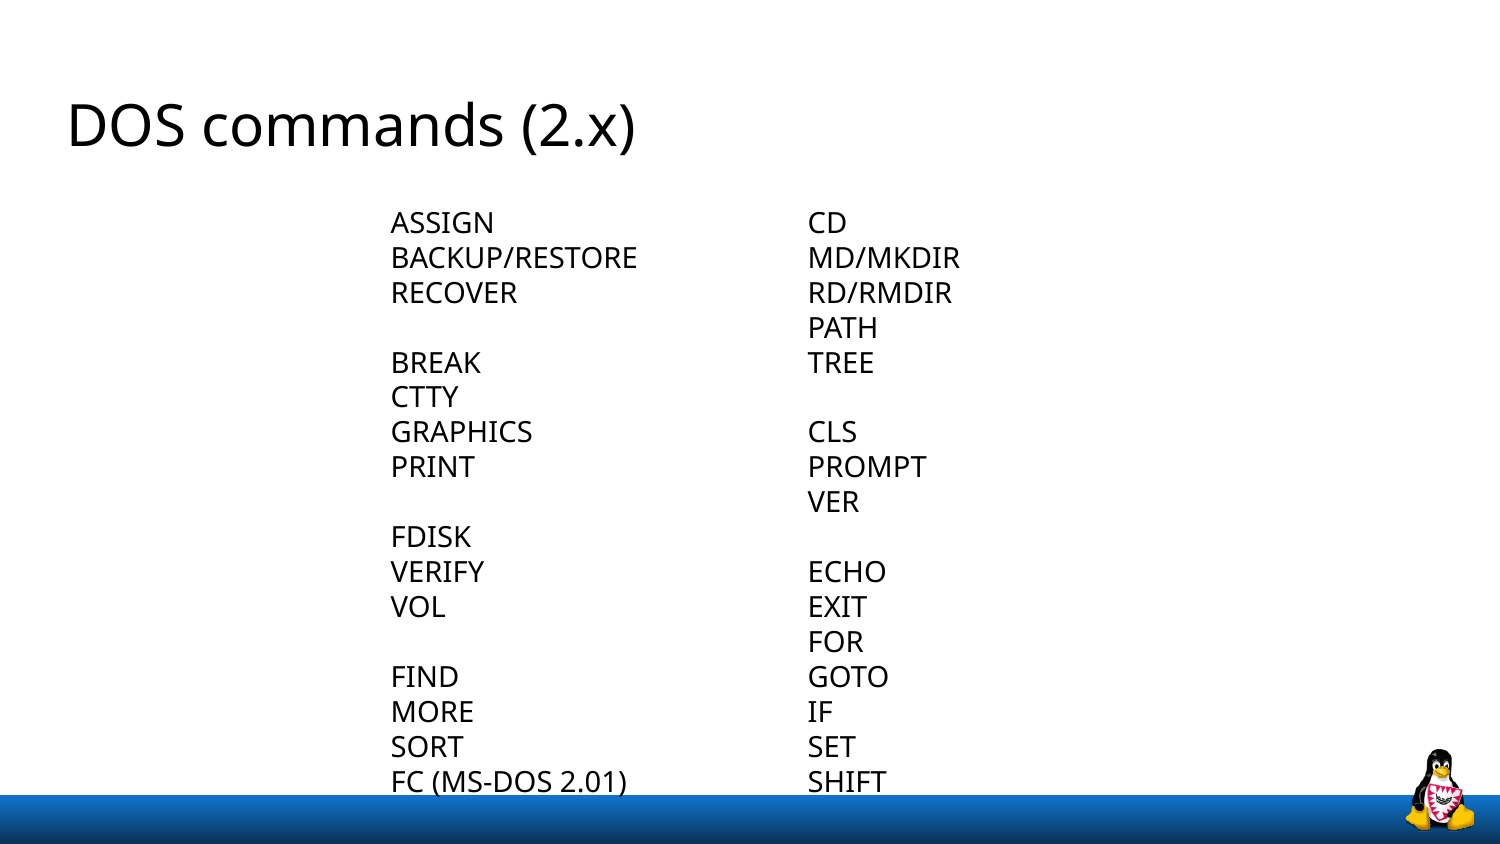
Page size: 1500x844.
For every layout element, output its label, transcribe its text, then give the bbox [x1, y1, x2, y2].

title DOS commands (2.x) [51, 72, 1449, 167]
list CD MD/MKDIR RD/RMDIR PATH TREE CLS PROMPT VER ECHO EXIT FOR GOTO IF SET SHIFT [792, 189, 1449, 750]
picture [1399, 749, 1480, 830]
list ASSIGN BACKUP/RESTORE RECOVER BREAK CTTY GRAPHICS PRINT FDISK VERIFY VOL FIND MORE SORT FC (MS-DOS 2.01) [375, 189, 708, 750]
